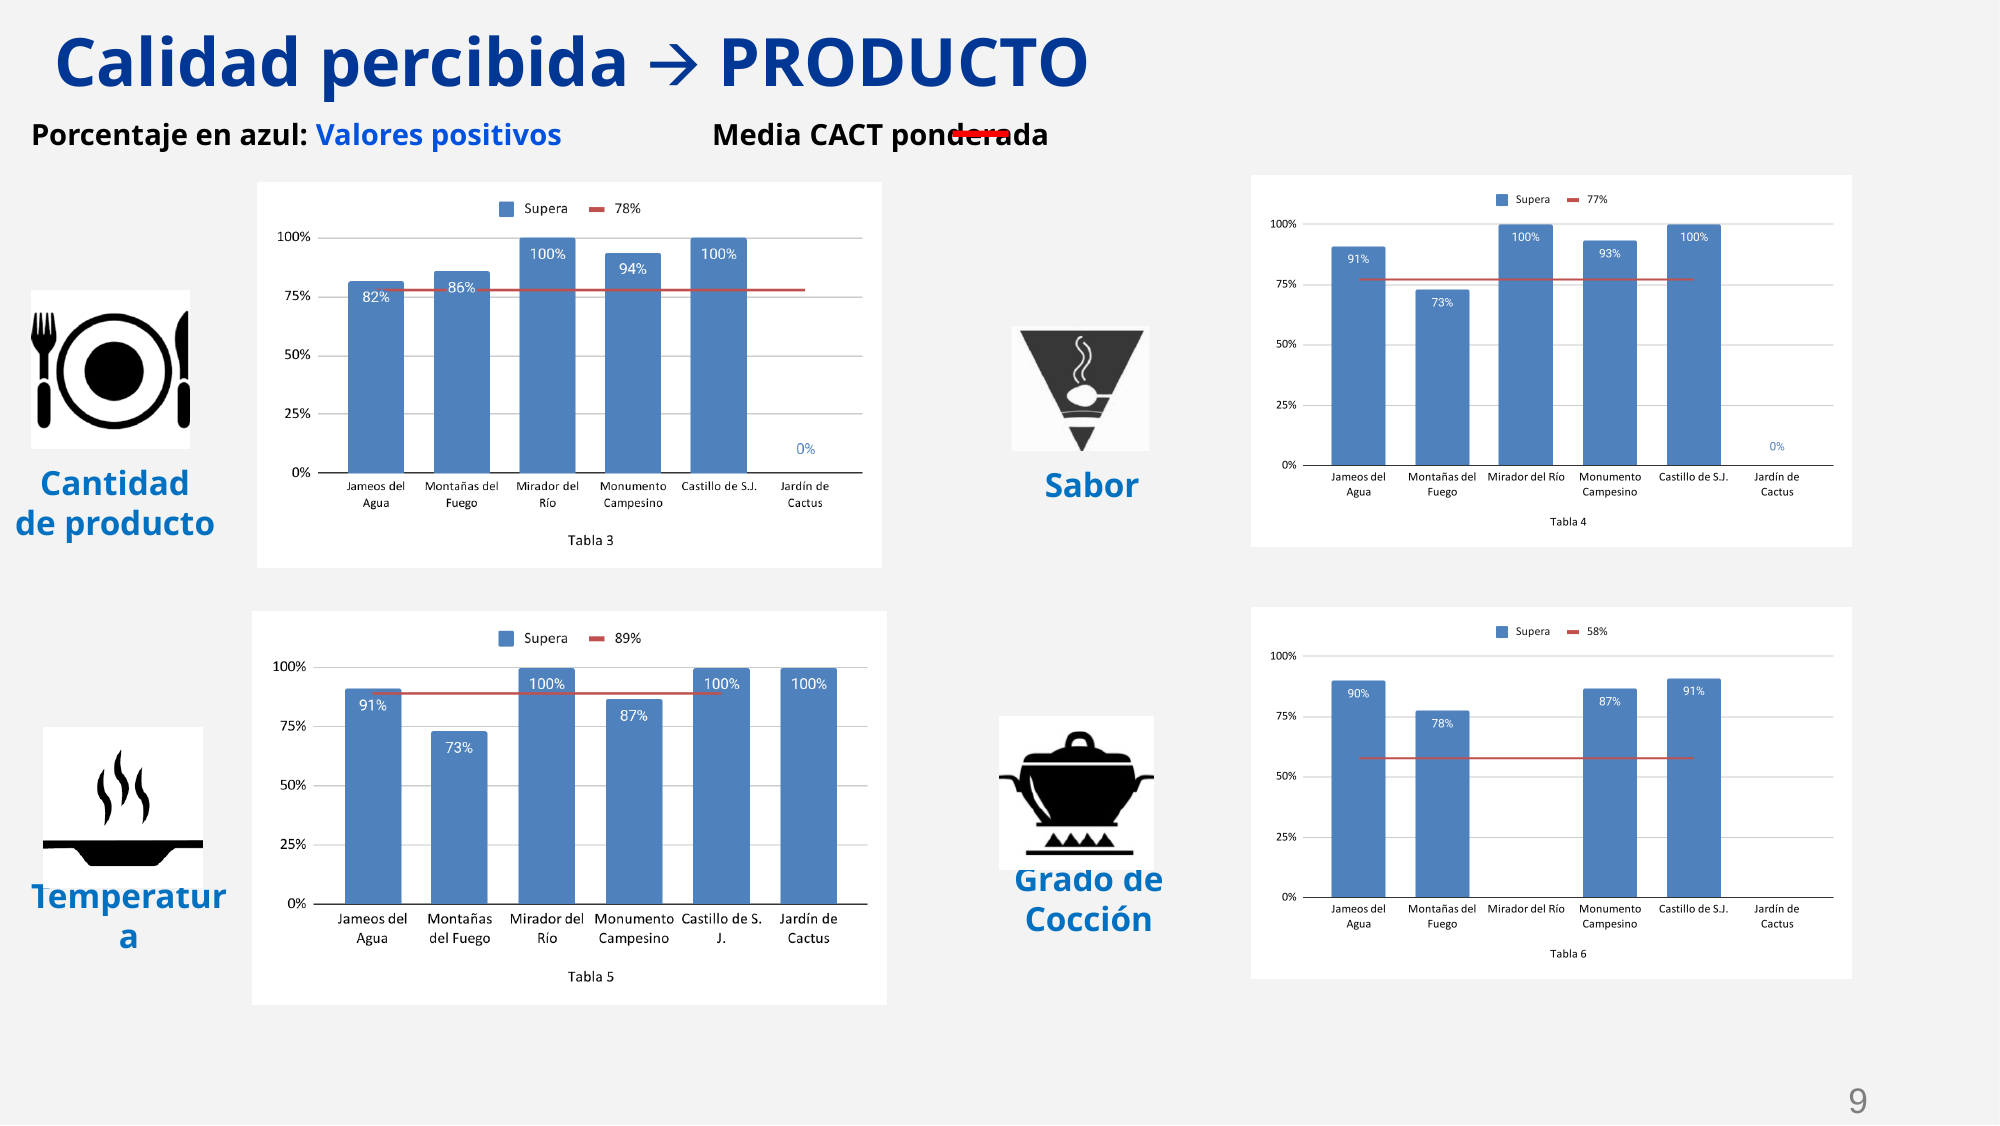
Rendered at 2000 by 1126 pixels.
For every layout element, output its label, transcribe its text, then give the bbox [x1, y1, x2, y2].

text_box Porcentaje en azul: Valores positivos Media CACT ponderada [16, 109, 1984, 158]
picture [31, 290, 190, 449]
picture [1251, 175, 1852, 547]
slide_number 1 [1419, 1069, 1886, 1126]
picture [43, 727, 203, 888]
picture [252, 611, 887, 1005]
text_box Cantidad de producto [0, 454, 232, 551]
picture [1011, 326, 1150, 451]
text_box Sabor [952, 456, 1232, 512]
picture [257, 182, 882, 568]
picture [1251, 607, 1852, 979]
picture [999, 716, 1154, 870]
text_box Calidad percibida 🡪 PRODUCTO [54, 0, 1126, 109]
text_box Grado de Cocción [968, 850, 1209, 947]
text_box Temperatura [7, 867, 250, 924]
